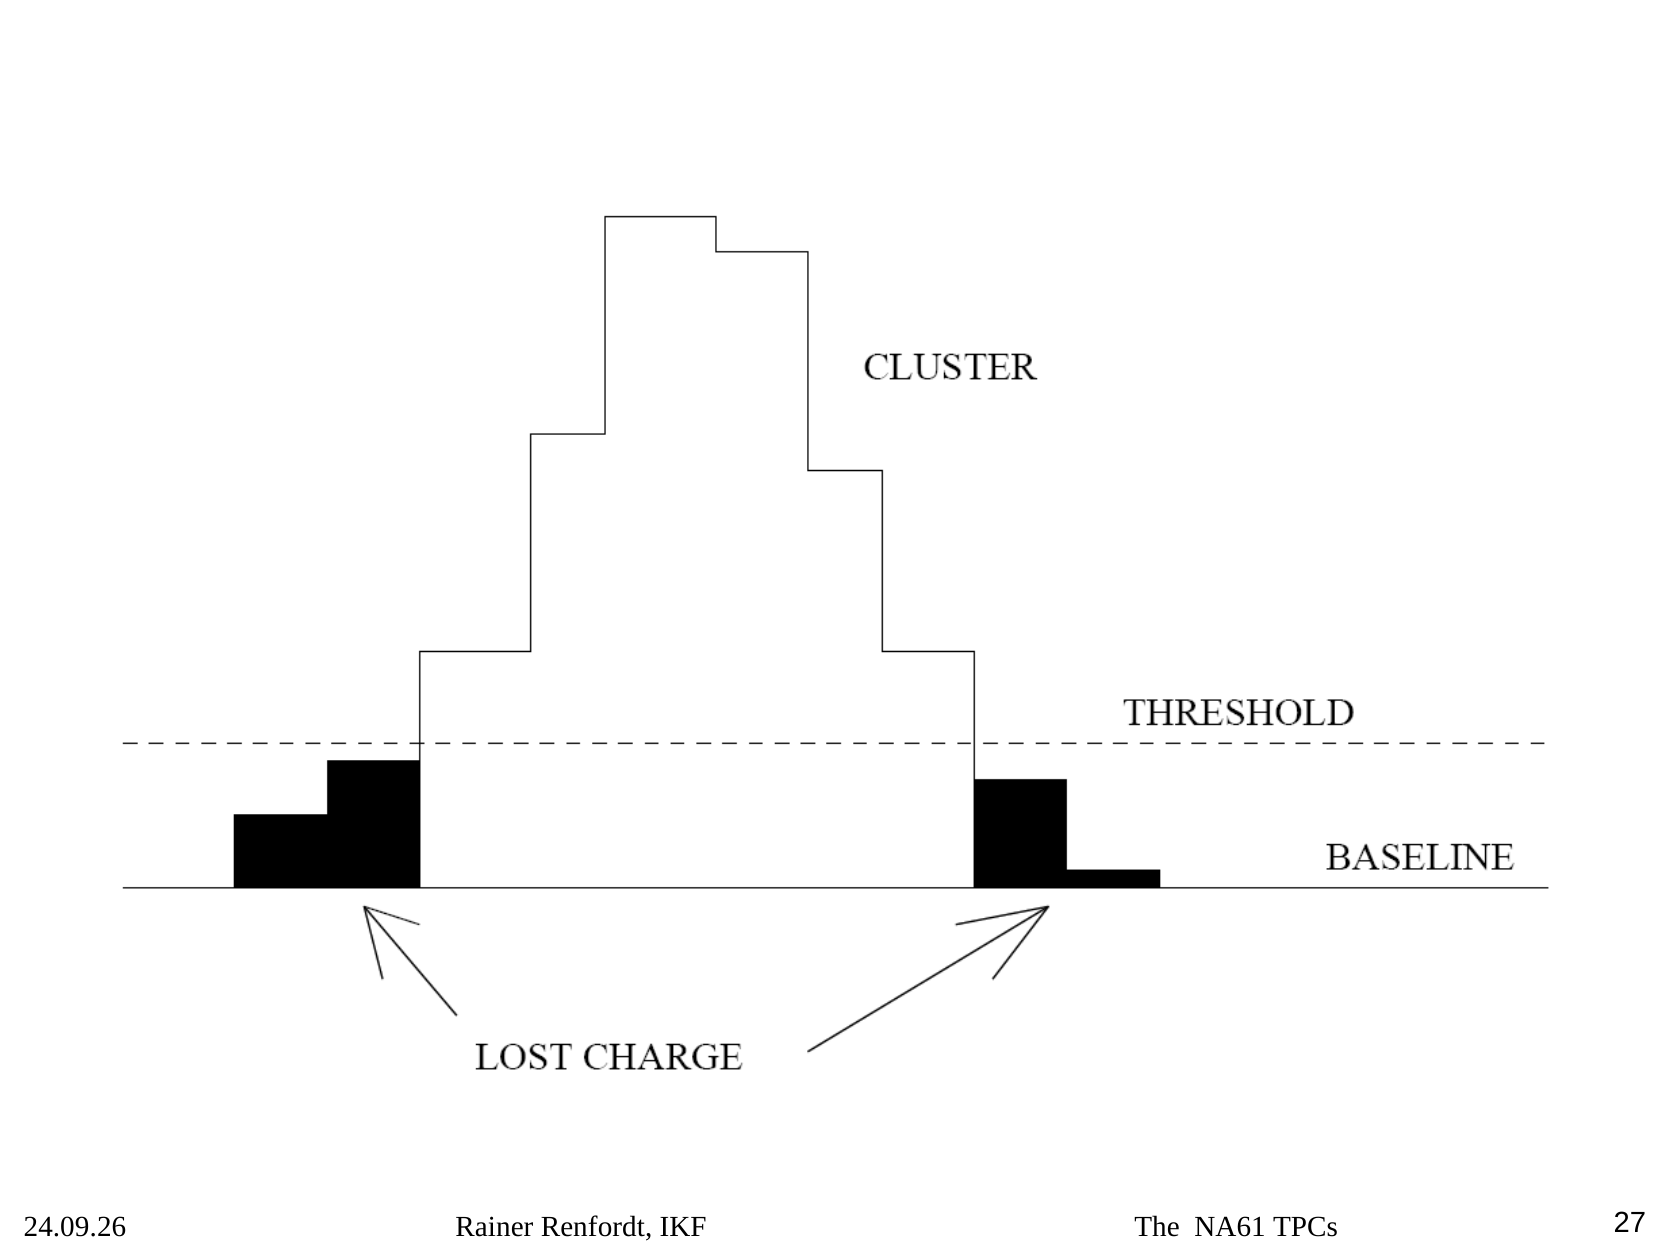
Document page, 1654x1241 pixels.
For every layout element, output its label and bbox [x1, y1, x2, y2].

picture [96, 204, 1554, 1075]
